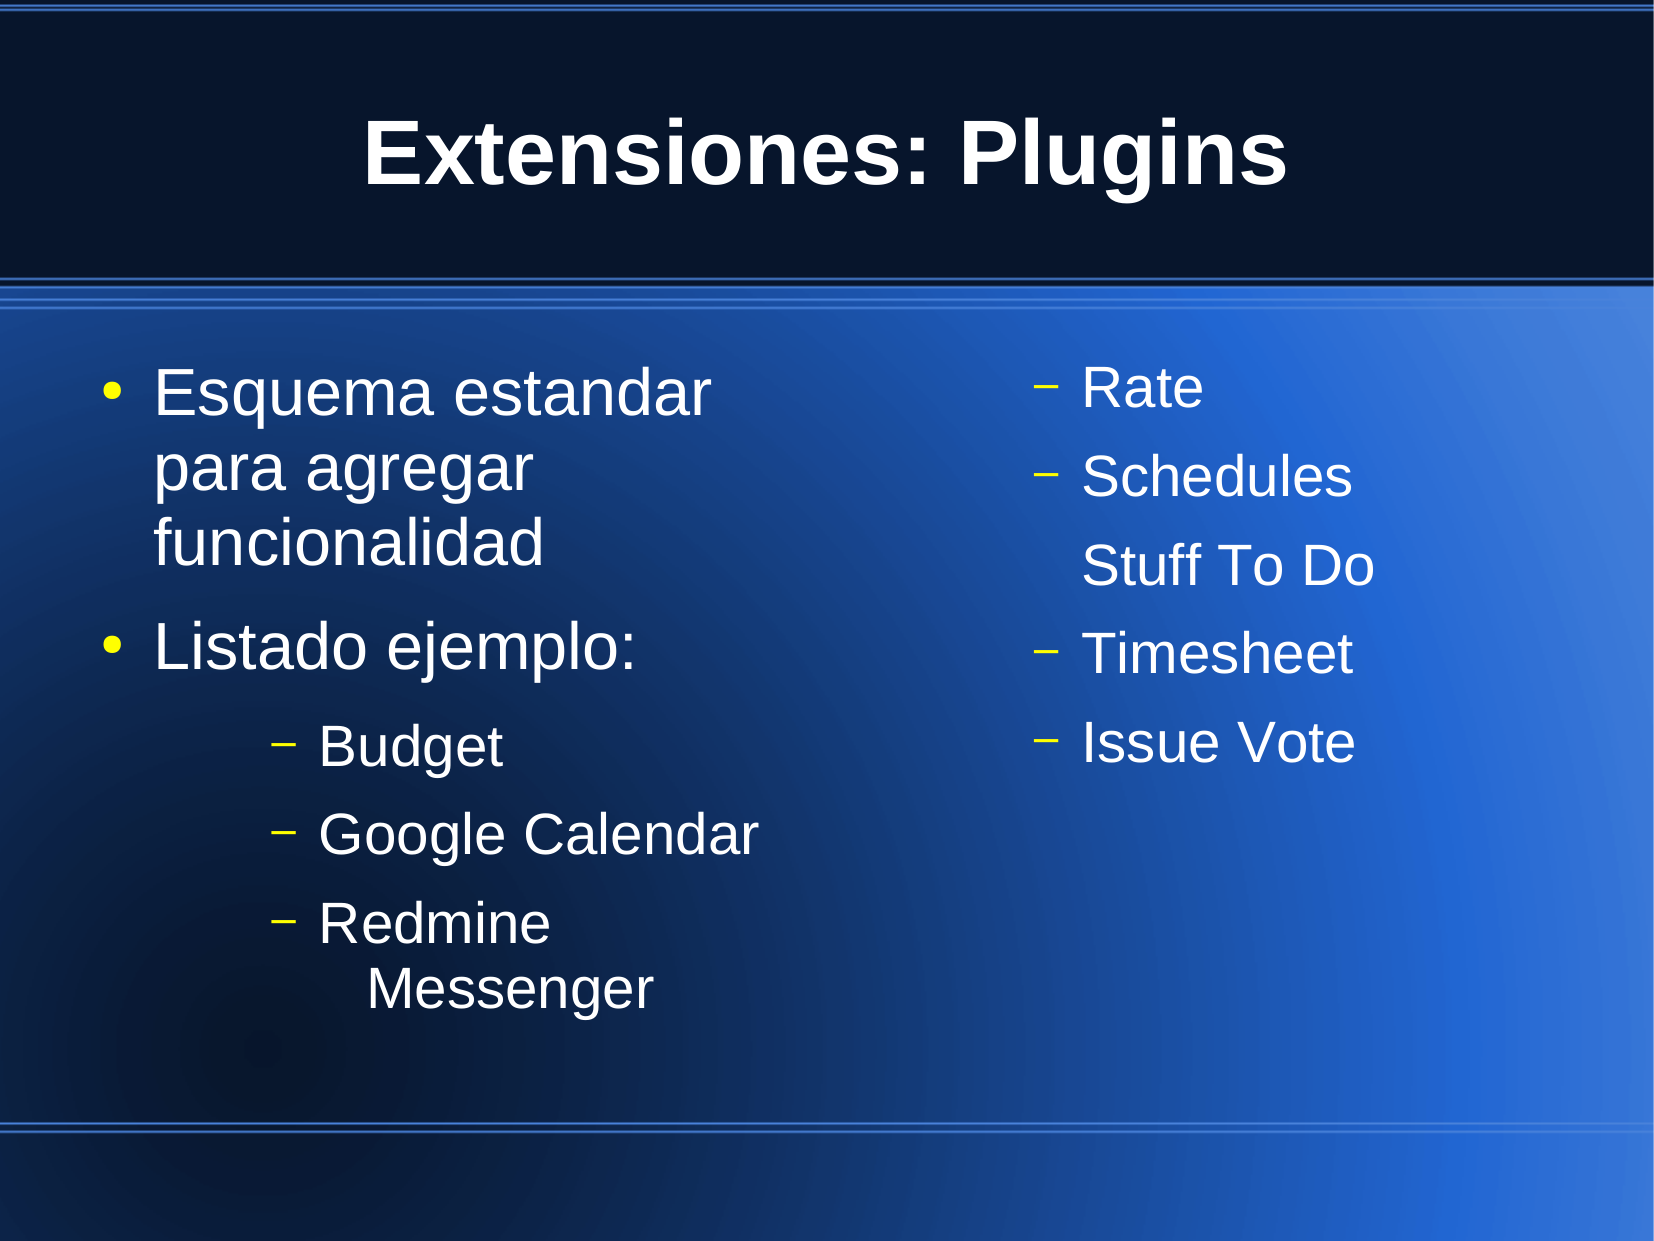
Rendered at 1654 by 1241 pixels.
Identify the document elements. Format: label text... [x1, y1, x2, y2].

title Extensiones: Plugins [82, 49, 1571, 257]
list Rate Schedules Stuff To Do Timesheet Issue Vote [845, 355, 1572, 1043]
list Esquema estandar para agregar funcionalidad Listado ejemplo: Budget Google Calendar Redmine Messenger [82, 355, 809, 1058]
picture [0, 0, 1654, 1241]
